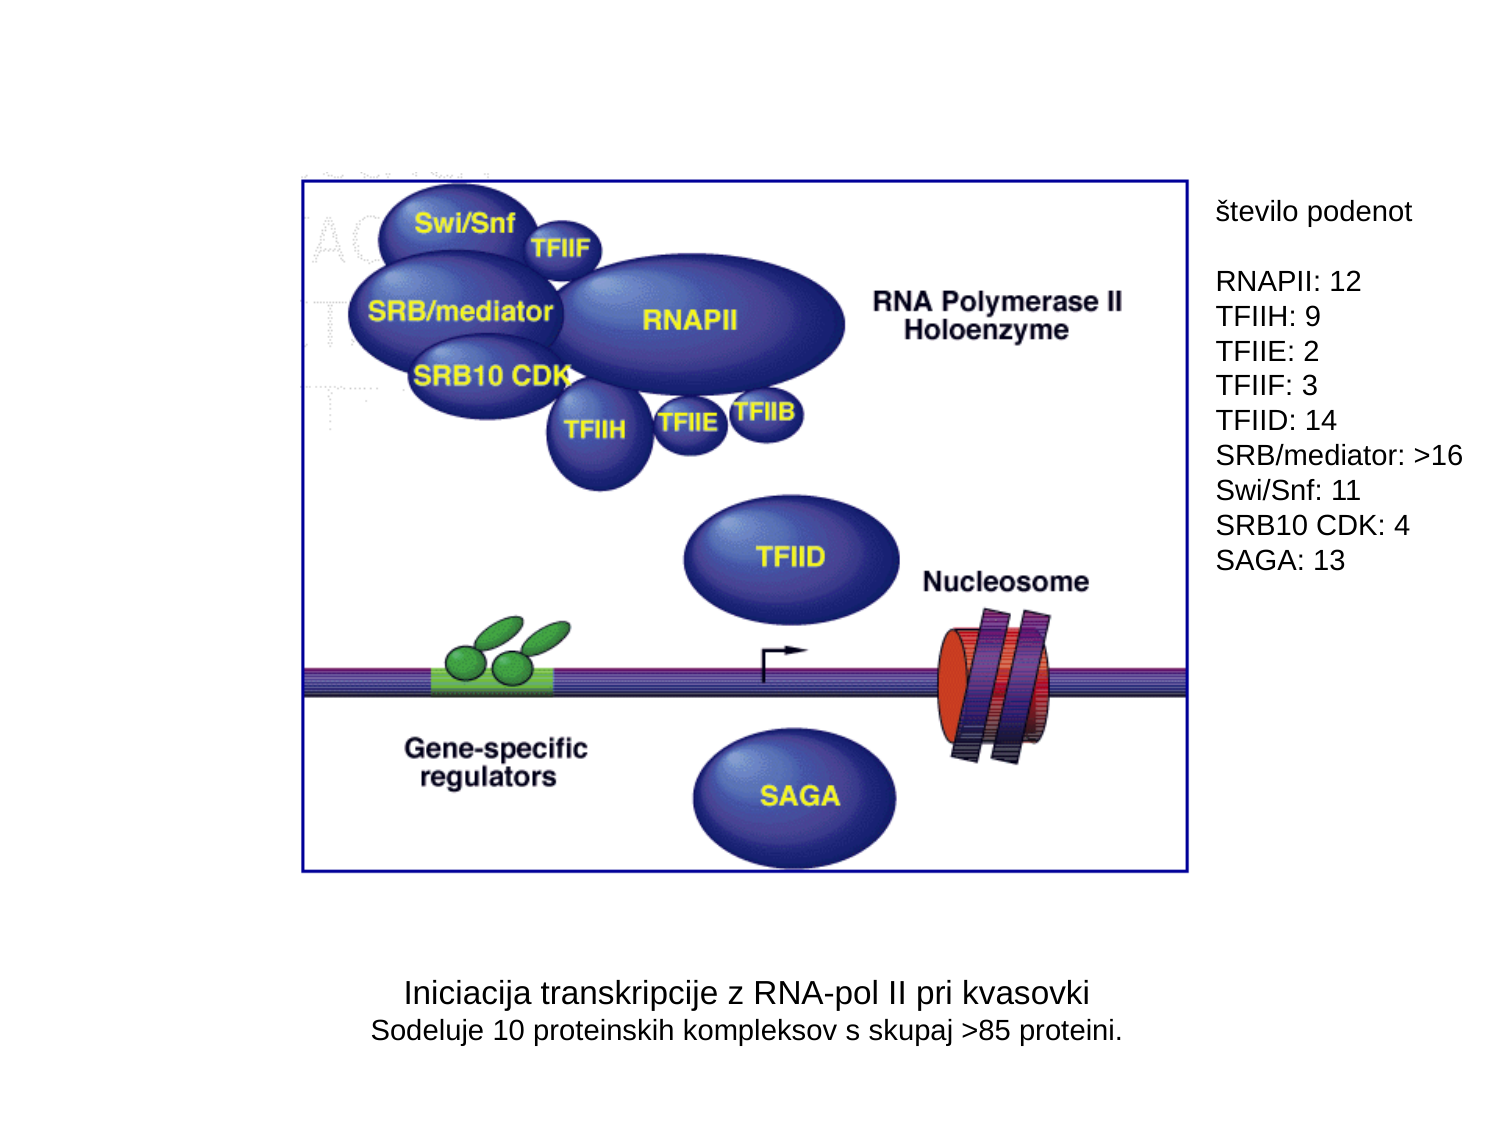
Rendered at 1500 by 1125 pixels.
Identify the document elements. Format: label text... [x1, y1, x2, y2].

picture [300, 172, 1200, 881]
text_box število podenot RNAPII: 12 TFIIH: 9 TFIIE: 2 TFIIF: 3 TFIID: 14 SRB/mediator: >16 Swi/Snf: 11 SRB10 CDK: 4 SAGA: 13 [1200, 184, 1479, 584]
text_box Iniciacija transkripcije z RNA-pol II pri kvasovki Sodeluje 10 proteinskih kompleksov s skupaj >85 proteini. [355, 963, 1140, 1054]
